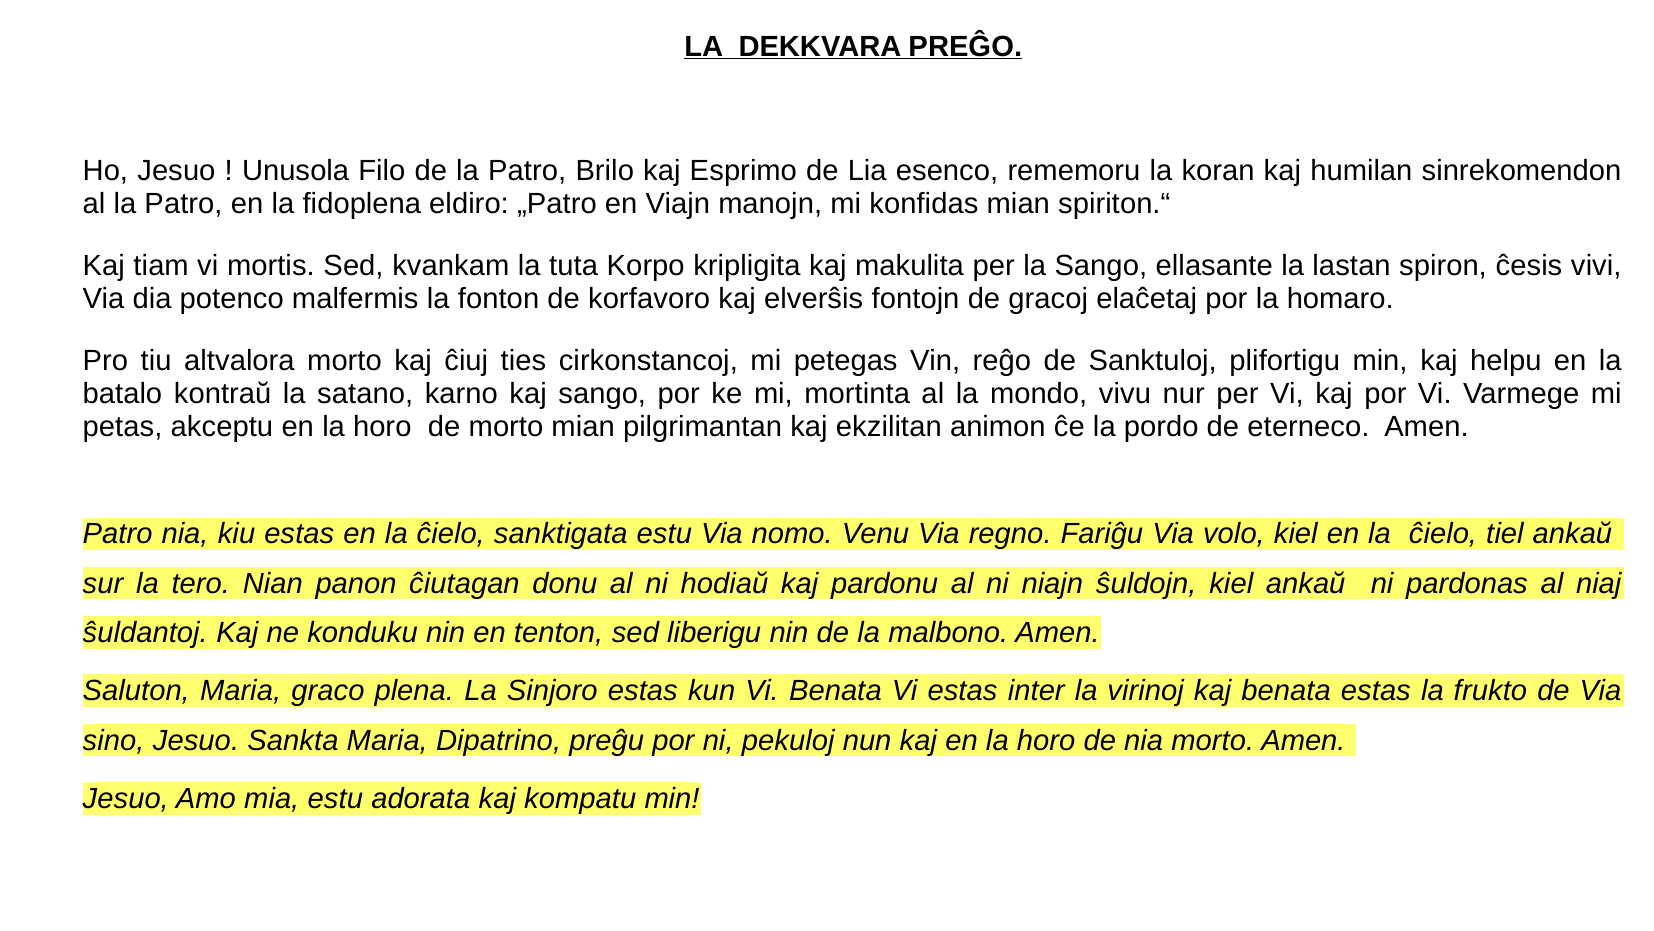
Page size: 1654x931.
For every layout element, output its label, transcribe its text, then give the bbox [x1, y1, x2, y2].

list LA DEKKVARA PREĜO. Ho, Jesuo ! Unusola Filo de la Patro, Brilo kaj Esprimo de Lia esenco, rememoru la koran kaj humilan sinrekomendon al la Patro, en la fidoplena eldiro: „Patro en Viajn manojn, mi konfidas mian spiriton.“ Kaj tiam vi mortis. Sed, kvankam la tuta Korpo kripligita kaj makulita per la Sango, ellasante la lastan spiron, ĉesis vivi, Via dia potenco malfermis la fonton de korfavoro kaj elverŝis fontojn de gracoj elaĉetaj por la homaro. Pro tiu altvalora morto kaj ĉiuj ties cirkonstancoj, mi petegas Vin, reĝo de Sanktuloj, plifortigu min, kaj helpu en la batalo kontraŭ la satano, karno kaj sango, por ke mi, mortinta al la mondo, vivu nur per Vi, kaj por Vi. Varmege mi petas, akceptu en la horo de morto mian pilgrimantan kaj ekzilitan animon ĉe la pordo de eterneco. Amen. Patro nia, kiu estas en la ĉielo, sanktigata estu Via nomo. Venu Via regno. Fariĝu Via volo, kiel en la ĉielo, tiel ankaŭ sur la tero. Nian panon ĉiutagan donu al ni hodiaŭ kaj pardonu al ni niajn ŝuldojn, kiel ankaŭ ni pardonas al niaj ŝuldantoj. Kaj ne konduku nin en tenton, sed liberigu nin de la malbono. Amen. Saluton, Maria, graco plena. La Sinjoro estas kun Vi. Benata Vi estas inter la virinoj kaj benata estas la frukto de Via sino, Jesuo. Sankta Maria, Dipatrino, preĝu por ni, pekuloj nun kaj en la horo de nia morto. Amen. Jesuo, Amo mia, estu adorata kaj kompatu min! [82, 29, 1625, 916]
